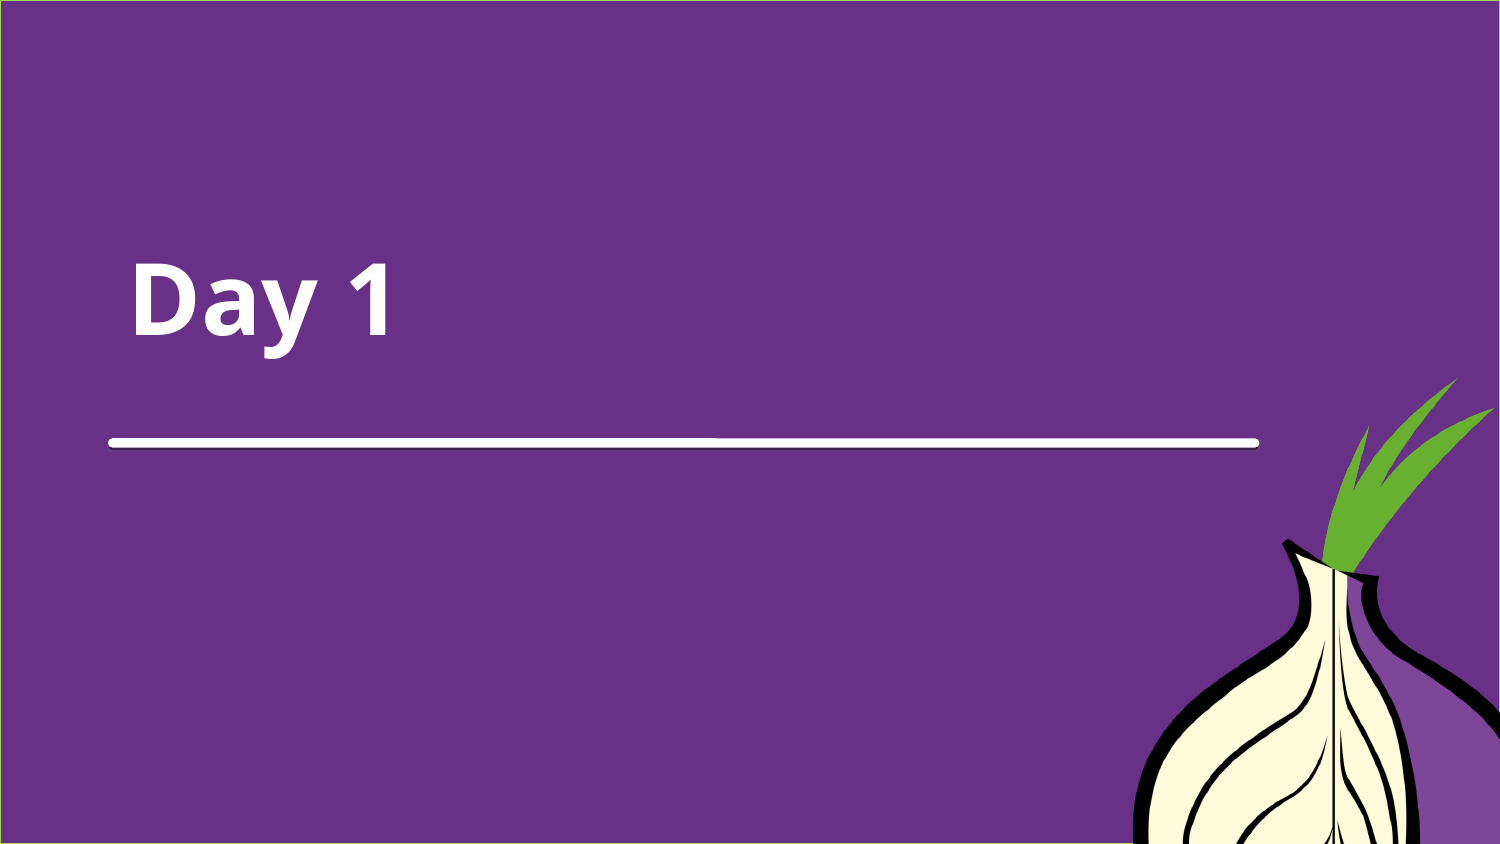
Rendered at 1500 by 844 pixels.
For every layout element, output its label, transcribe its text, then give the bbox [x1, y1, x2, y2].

picture [1122, 377, 1500, 844]
text_box Day 1 [112, 148, 1388, 443]
